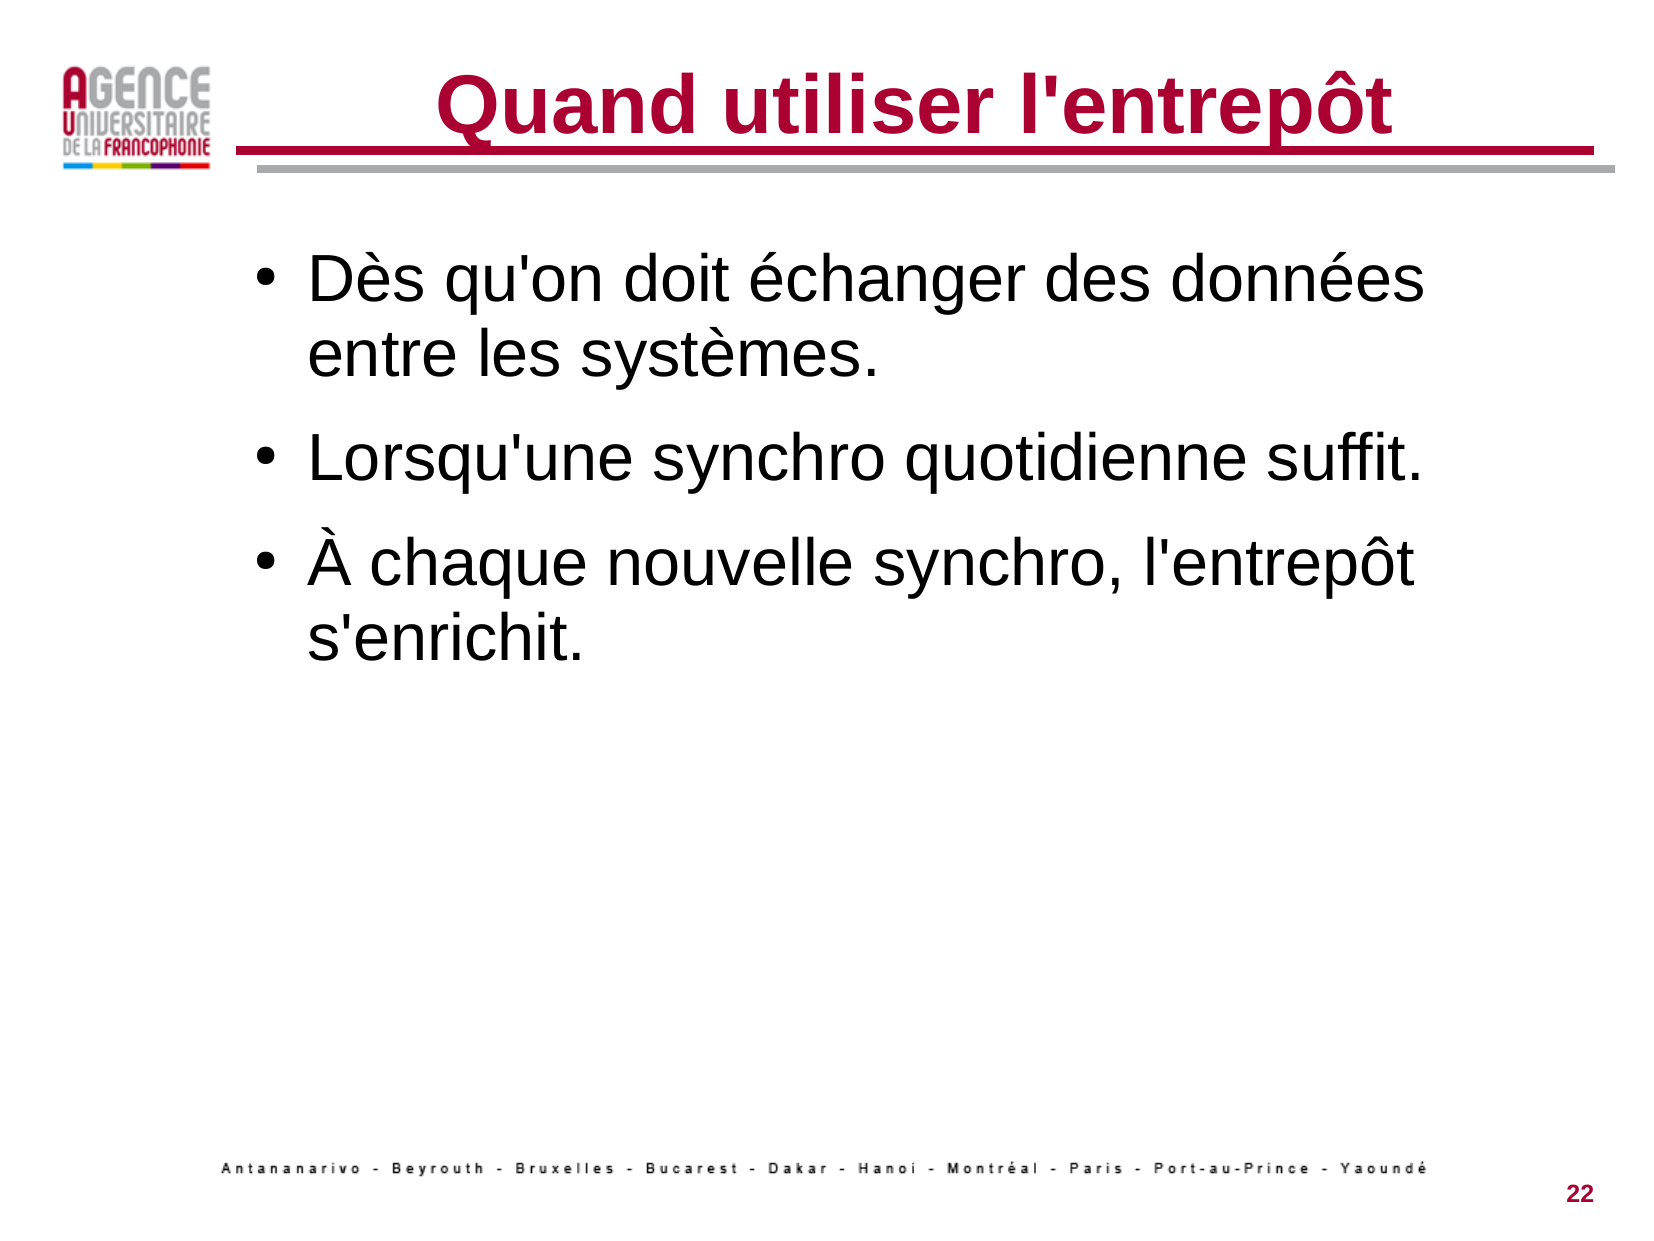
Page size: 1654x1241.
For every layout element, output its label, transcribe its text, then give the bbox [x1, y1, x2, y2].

title Quand utiliser l'entrepôt [236, 58, 1595, 152]
picture [29, 29, 1625, 1241]
list Dès qu'on doit échanger des données entre les systèmes. Lorsqu'une synchro quotidienne suffit. À chaque nouvelle synchro, l'entrepôt s'enrichit. [236, 241, 1595, 1135]
